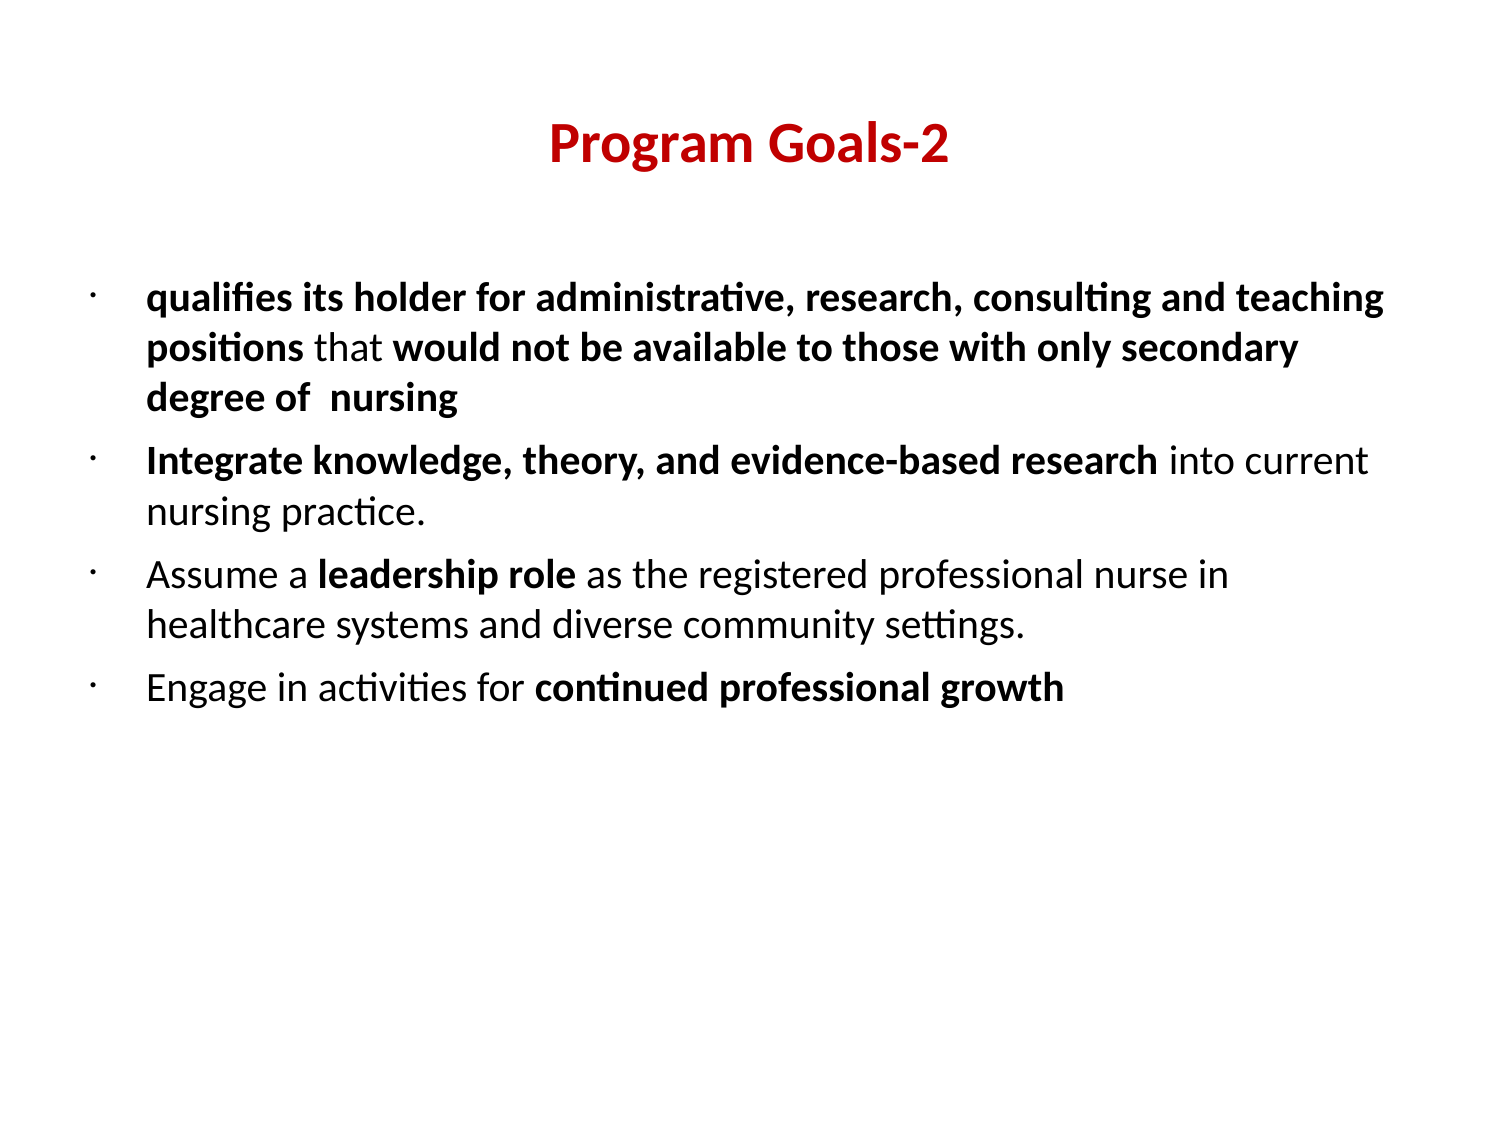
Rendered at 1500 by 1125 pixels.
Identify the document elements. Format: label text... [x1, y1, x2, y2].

title Program Goals-2 [75, 45, 1425, 233]
list qualifies its holder for administrative, research, consulting and teaching positions that would not be available to those with only secondary degree of nursing Integrate knowledge, theory, and evidence-based research into current nursing practice. Assume a leadership role as the registered professional nurse in healthcare systems and diverse community settings. Engage in activities for continued professional growth [75, 262, 1425, 1005]
